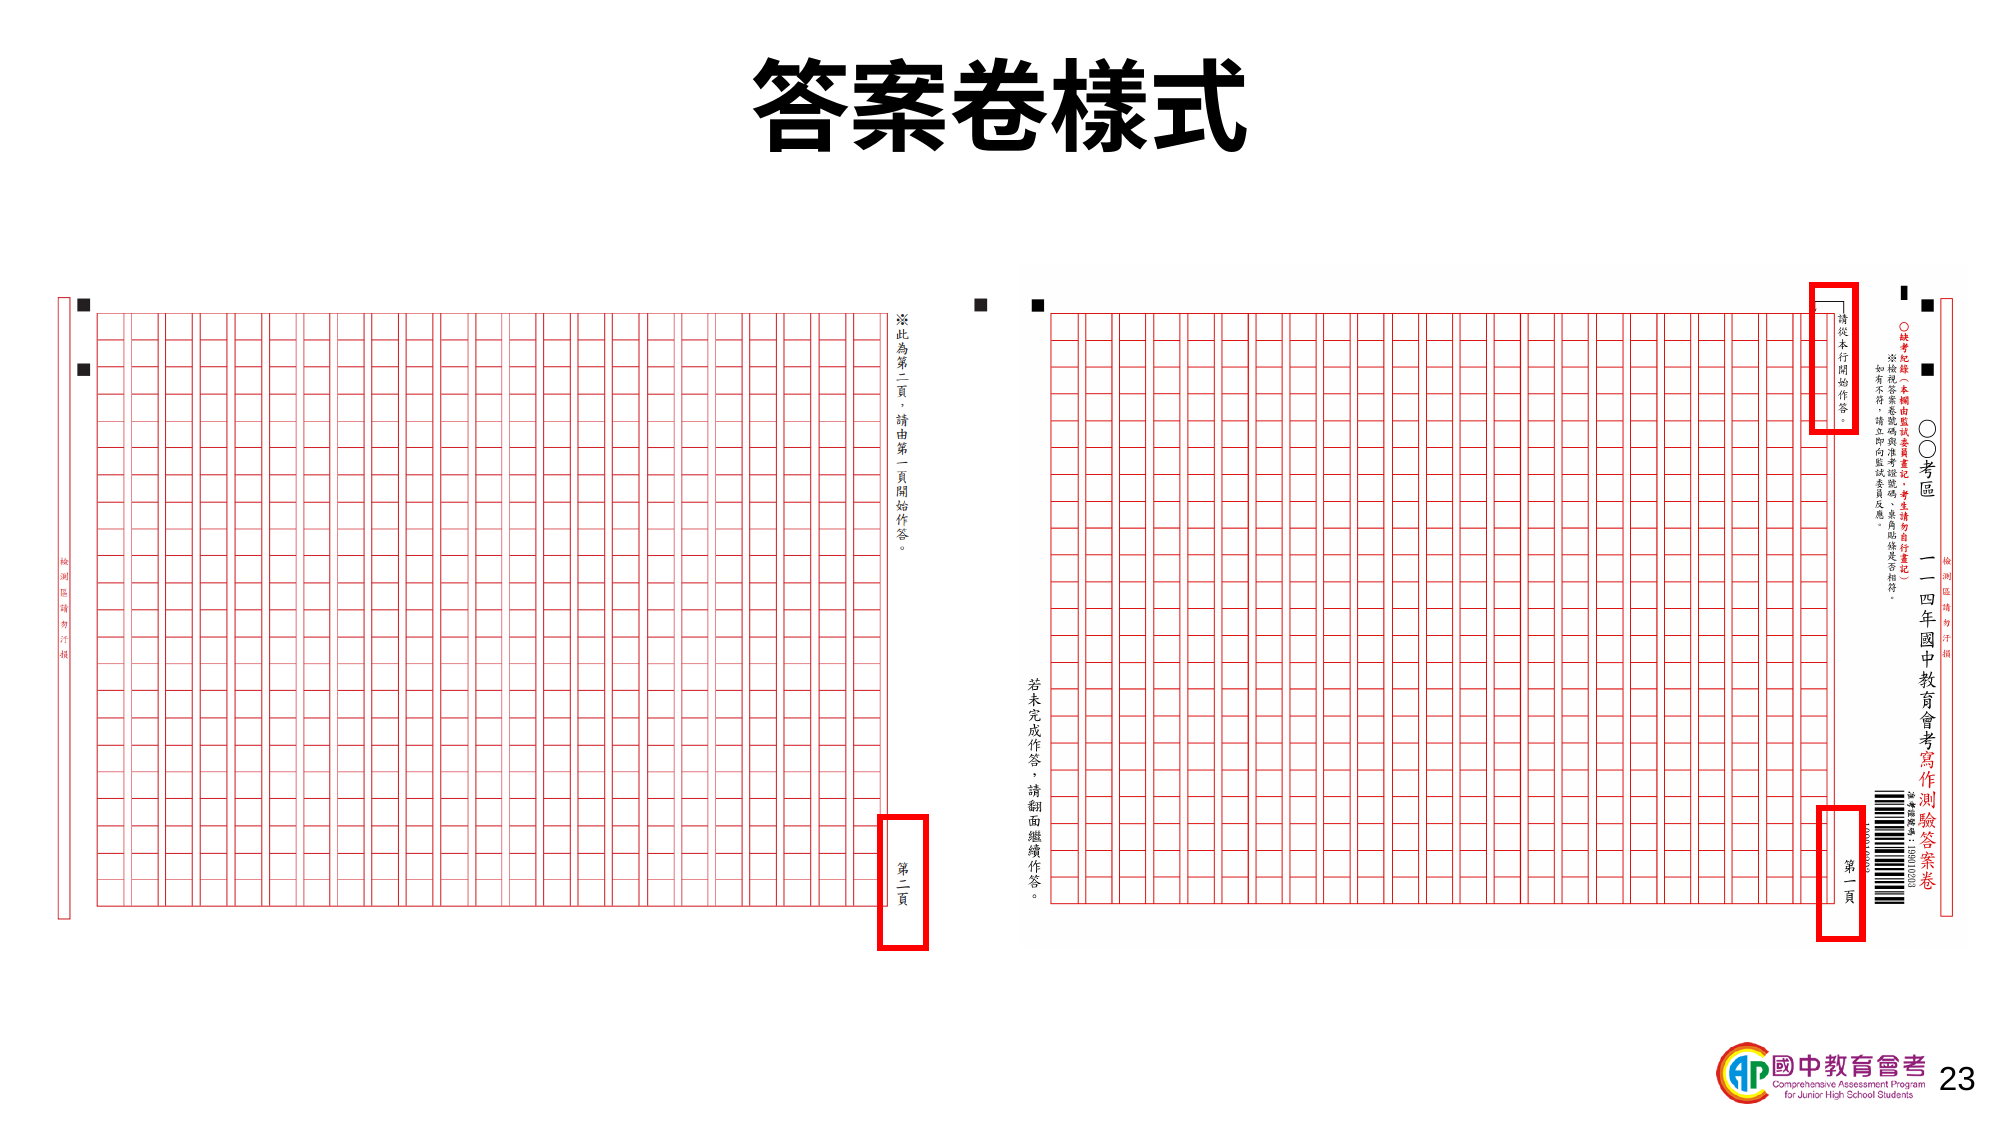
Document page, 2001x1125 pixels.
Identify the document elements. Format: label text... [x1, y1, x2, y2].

text_box 23 [1923, 1047, 2000, 1108]
picture [41, 264, 1968, 955]
title 答案卷樣式 [137, 2, 1863, 220]
